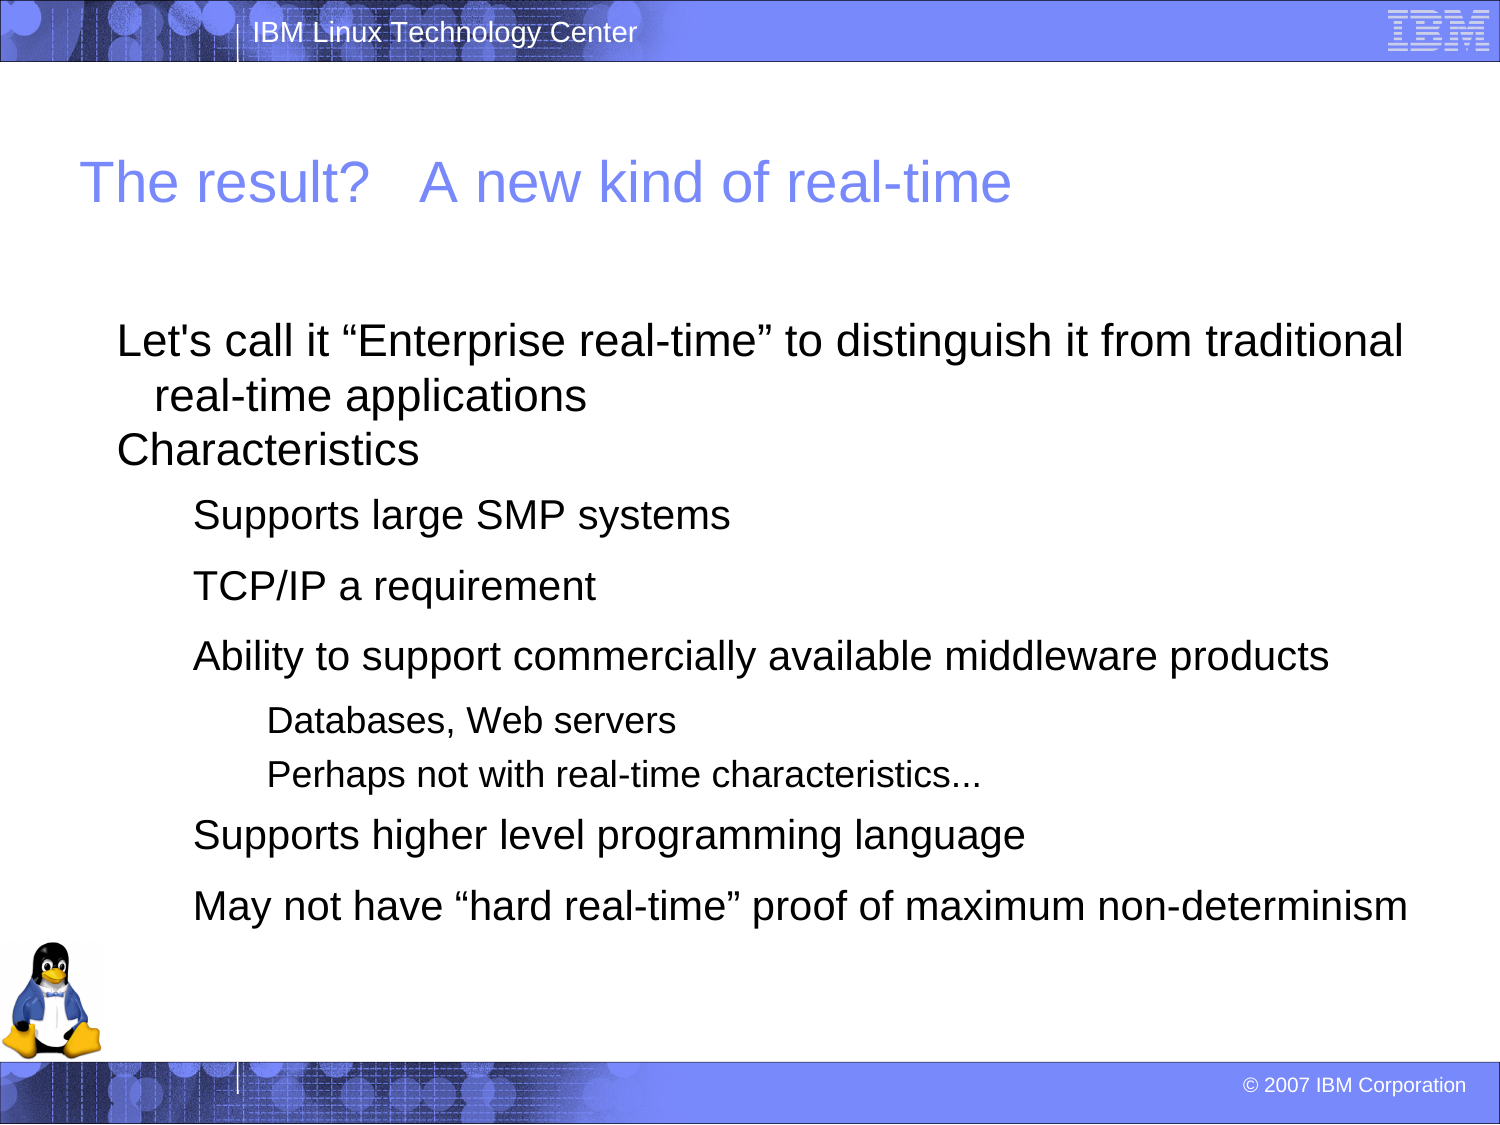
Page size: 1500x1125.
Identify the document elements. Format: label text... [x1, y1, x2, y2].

list Let's call it “Enterprise real-time” to distinguish it from traditional real-time applications Characteristics Supports large SMP systems TCP/IP a requirement Ability to support commercially available middleware products Databases, Web servers Perhaps not with real-time characteristics... Supports higher level programming language May not have “hard real-time” proof of maximum non-determinism [116, 311, 1426, 976]
picture [0, 940, 103, 1061]
title The result? A new kind of real-time [79, 142, 1379, 225]
picture [1, 1, 1499, 61]
picture [1, 1063, 1499, 1123]
